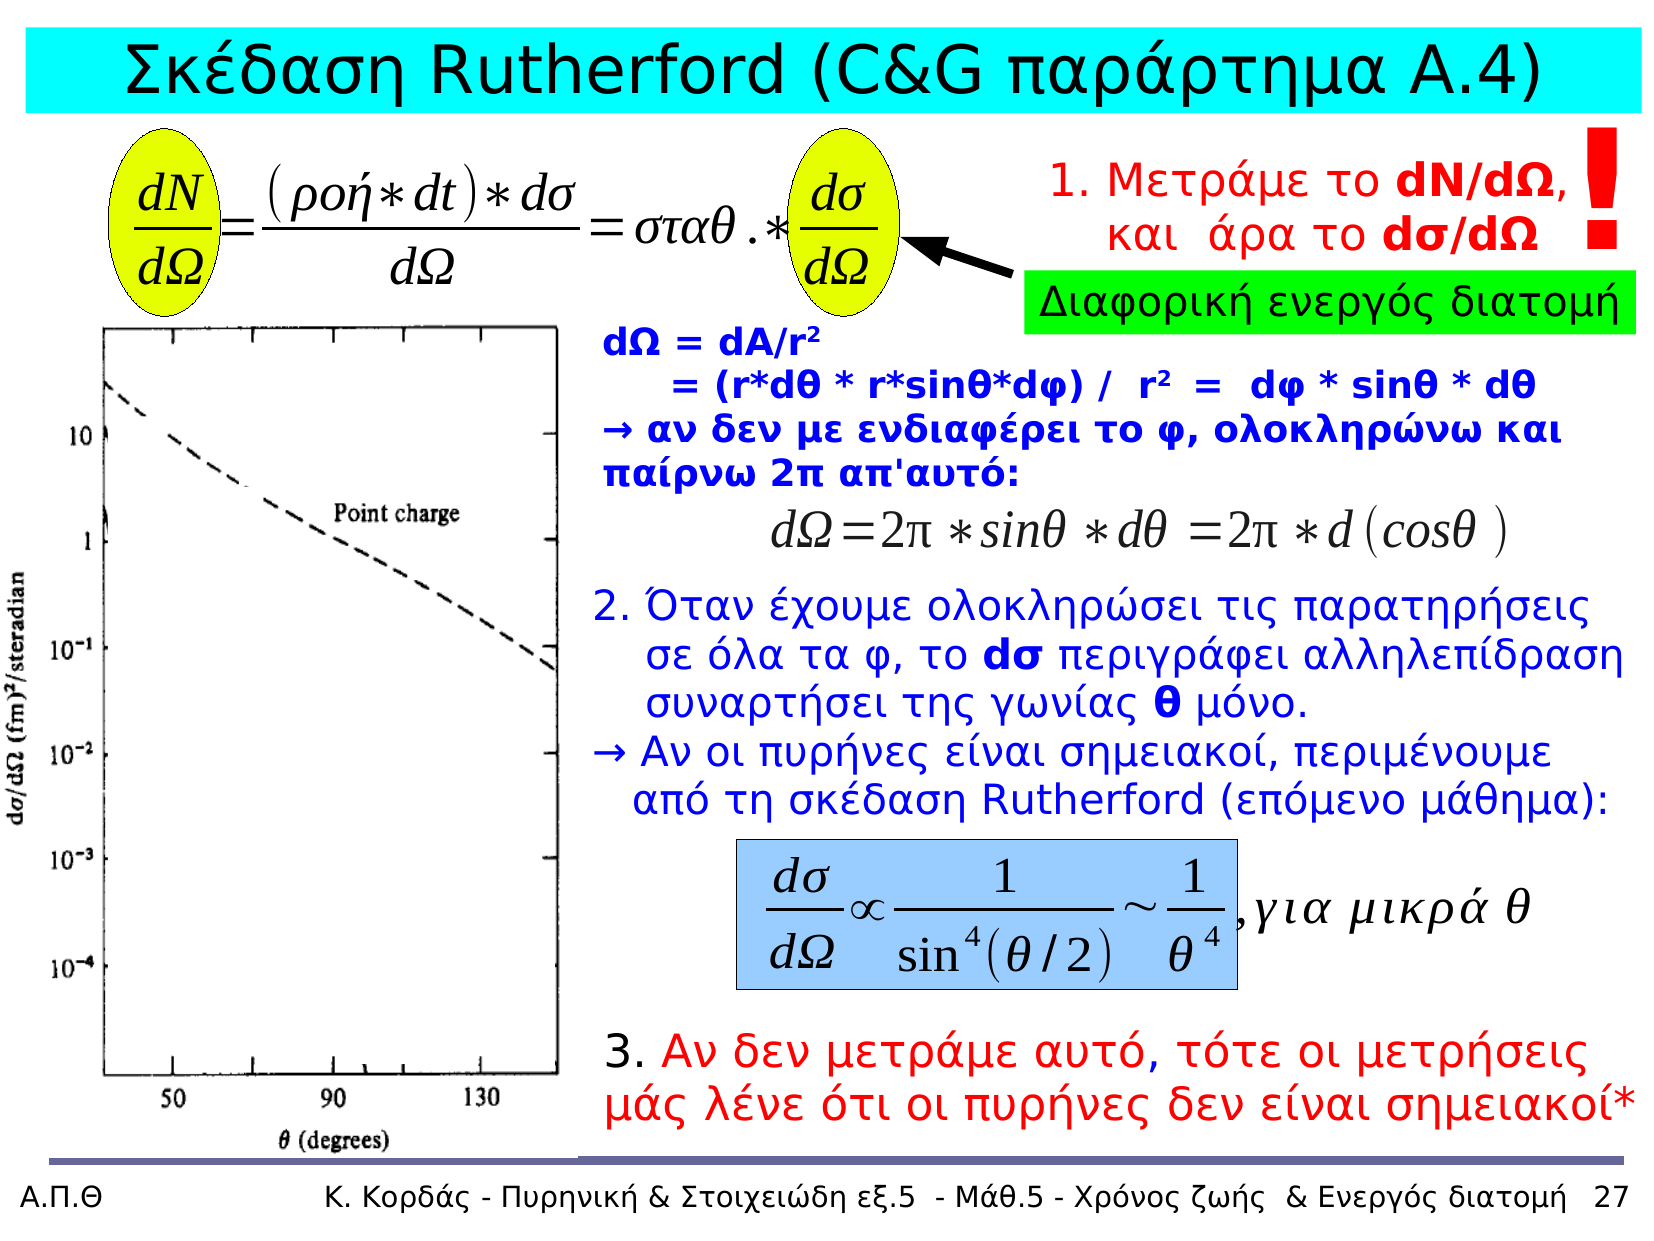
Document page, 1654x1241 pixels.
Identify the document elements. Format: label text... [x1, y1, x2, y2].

picture [0, 321, 578, 1158]
text_box ! [1549, 87, 1625, 297]
text_box [894, 181, 900, 264]
text_box 1. Μετράμε το dN/dΩ, και άρα το dσ/dΩ [1033, 147, 1549, 269]
text_box dΩ = dA/r2 = (r*dθ * r*sinθ*dφ) / r2 = dφ * sinθ * dθ → αν δεν με ενδιαφέρει το φ, ολοκληρώνω και παίρνω 2π απ'αυτό: [587, 313, 1654, 506]
text_box [801, 128, 885, 159]
chart [748, 838, 1551, 986]
text_box [108, 174, 116, 271]
text_box [131, 299, 197, 317]
text_box [810, 299, 876, 313]
text_box [107, 416, 555, 1068]
text_box Διαφορική ενεργός διατομή [1024, 270, 1636, 335]
chart [116, 159, 894, 299]
text_box [736, 839, 1238, 990]
text_box [122, 128, 206, 159]
chart [753, 506, 1528, 563]
title Σκέδαση Rutherford (C&G παράρτημα Α.4) [25, 27, 1642, 114]
text_box 2. Όταν έχουμε ολοκληρώσει τις παρατηρήσεις σε όλα τα φ, το dσ περιγράφει αλληλεπίδραση συναρτήσει της γωνίας θ μόνο. → Αν οι πυρήνες είναι σημειακοί, περιμένουμε από τη σκέδαση Rutherford (επόμενο μάθημα): [577, 574, 1654, 835]
text_box 3. Αν δεν μετράμε αυτό, τότε οι μετρήσεις μάς λένε ότι οι πυρήνες δεν είναι σημειακοί* [588, 1017, 1652, 1140]
